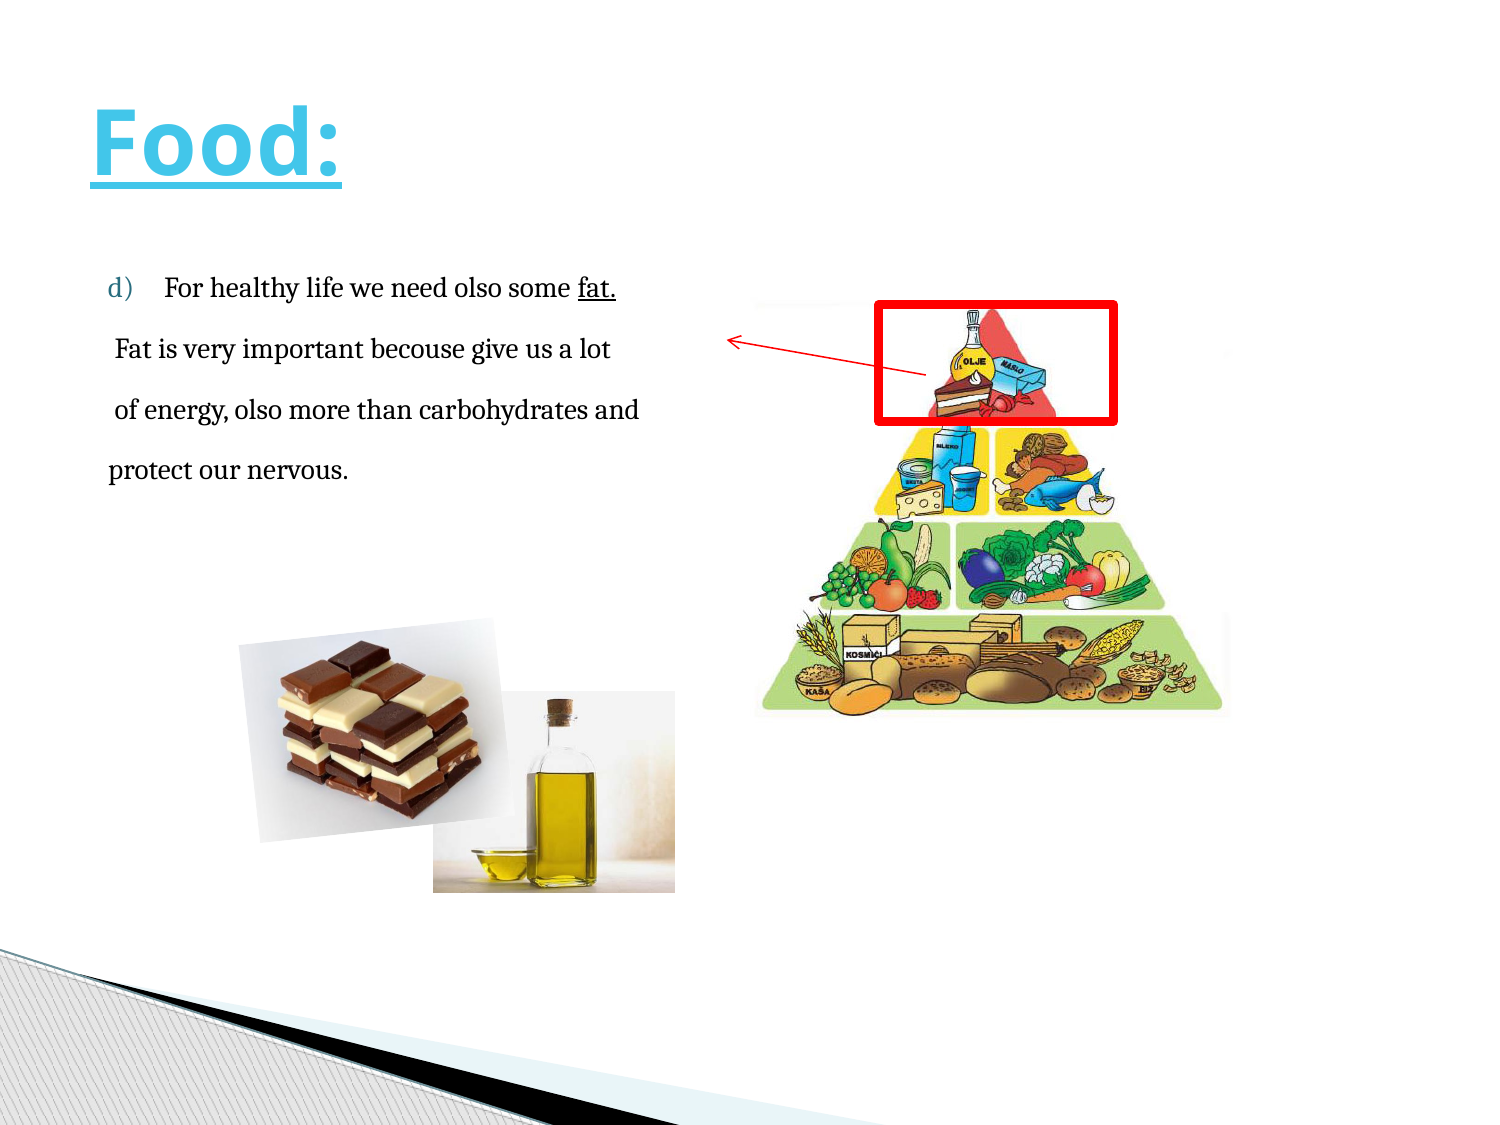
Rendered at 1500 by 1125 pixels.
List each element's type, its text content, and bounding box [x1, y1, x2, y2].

picture [750, 292, 1234, 729]
picture [883, 309, 1109, 417]
title Food: [75, 45, 1425, 233]
list For healthy life we need olso some fat. Fat is very important becouse give us a lot of energy, olso more than carbohydrates and protect our nervous. [75, 242, 1425, 986]
picture [238, 617, 675, 893]
